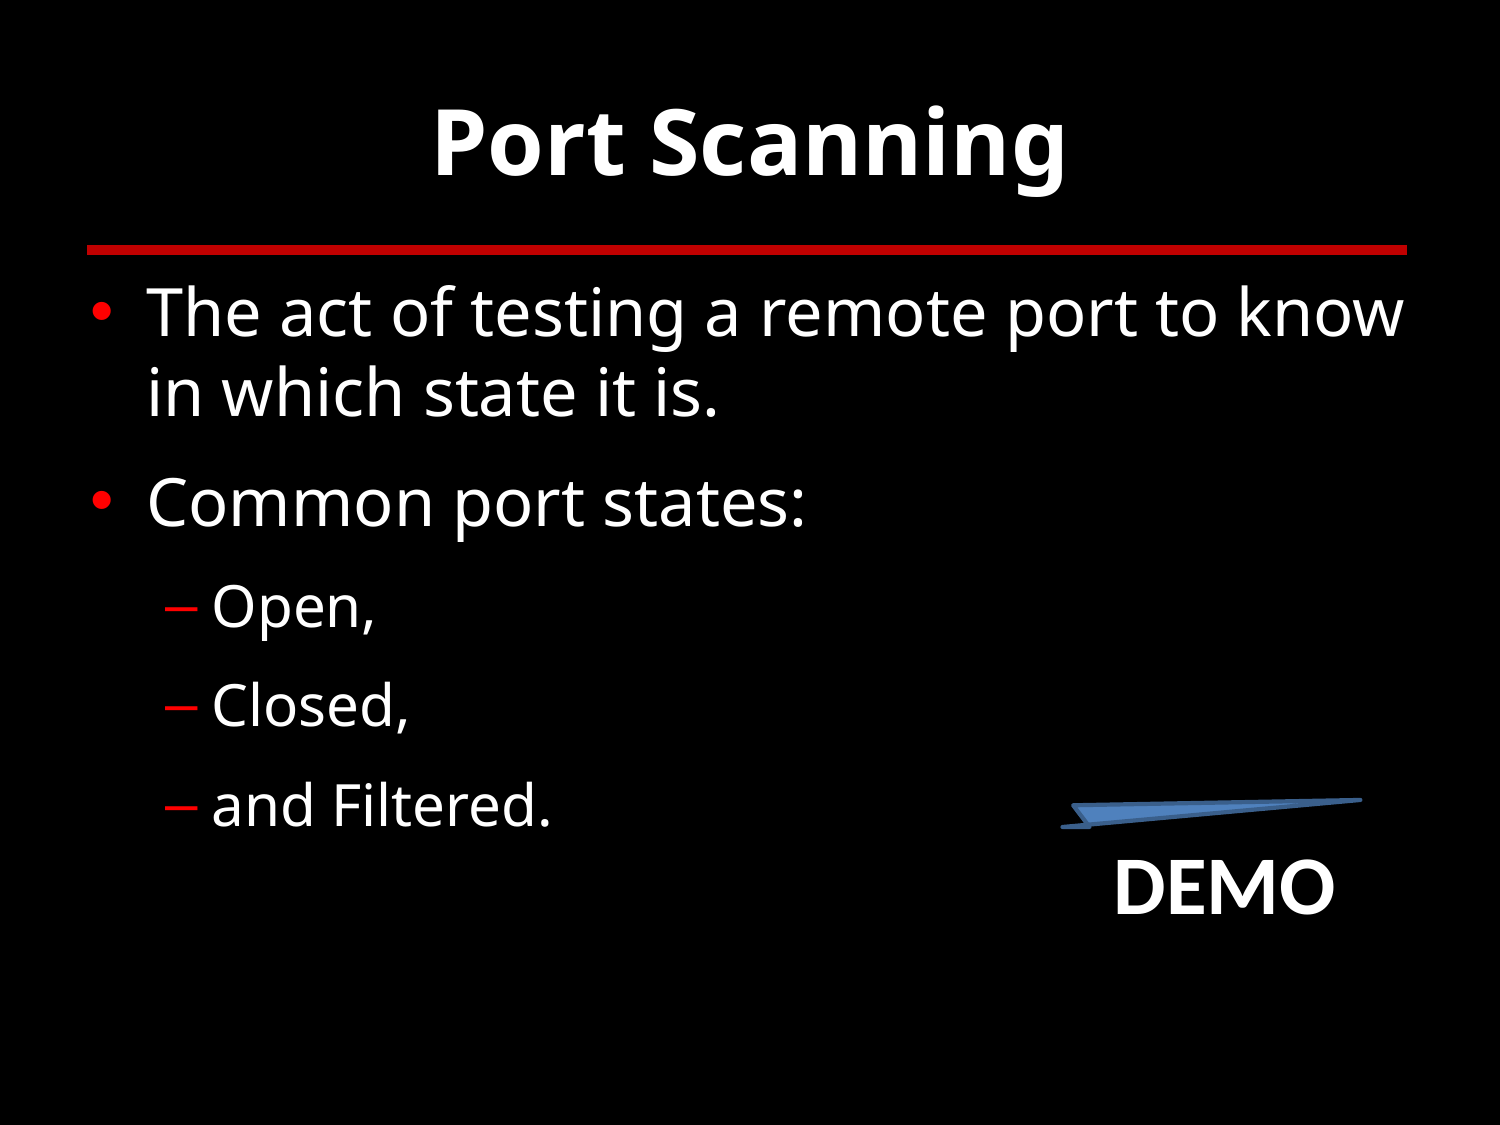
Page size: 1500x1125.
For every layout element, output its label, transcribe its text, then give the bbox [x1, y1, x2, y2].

text_box DEMO [1062, 799, 1361, 828]
title Port Scanning [75, 45, 1425, 233]
list The act of testing a remote port to know in which state it is. Common port states: Open, Closed, and Filtered. [75, 262, 1425, 1005]
